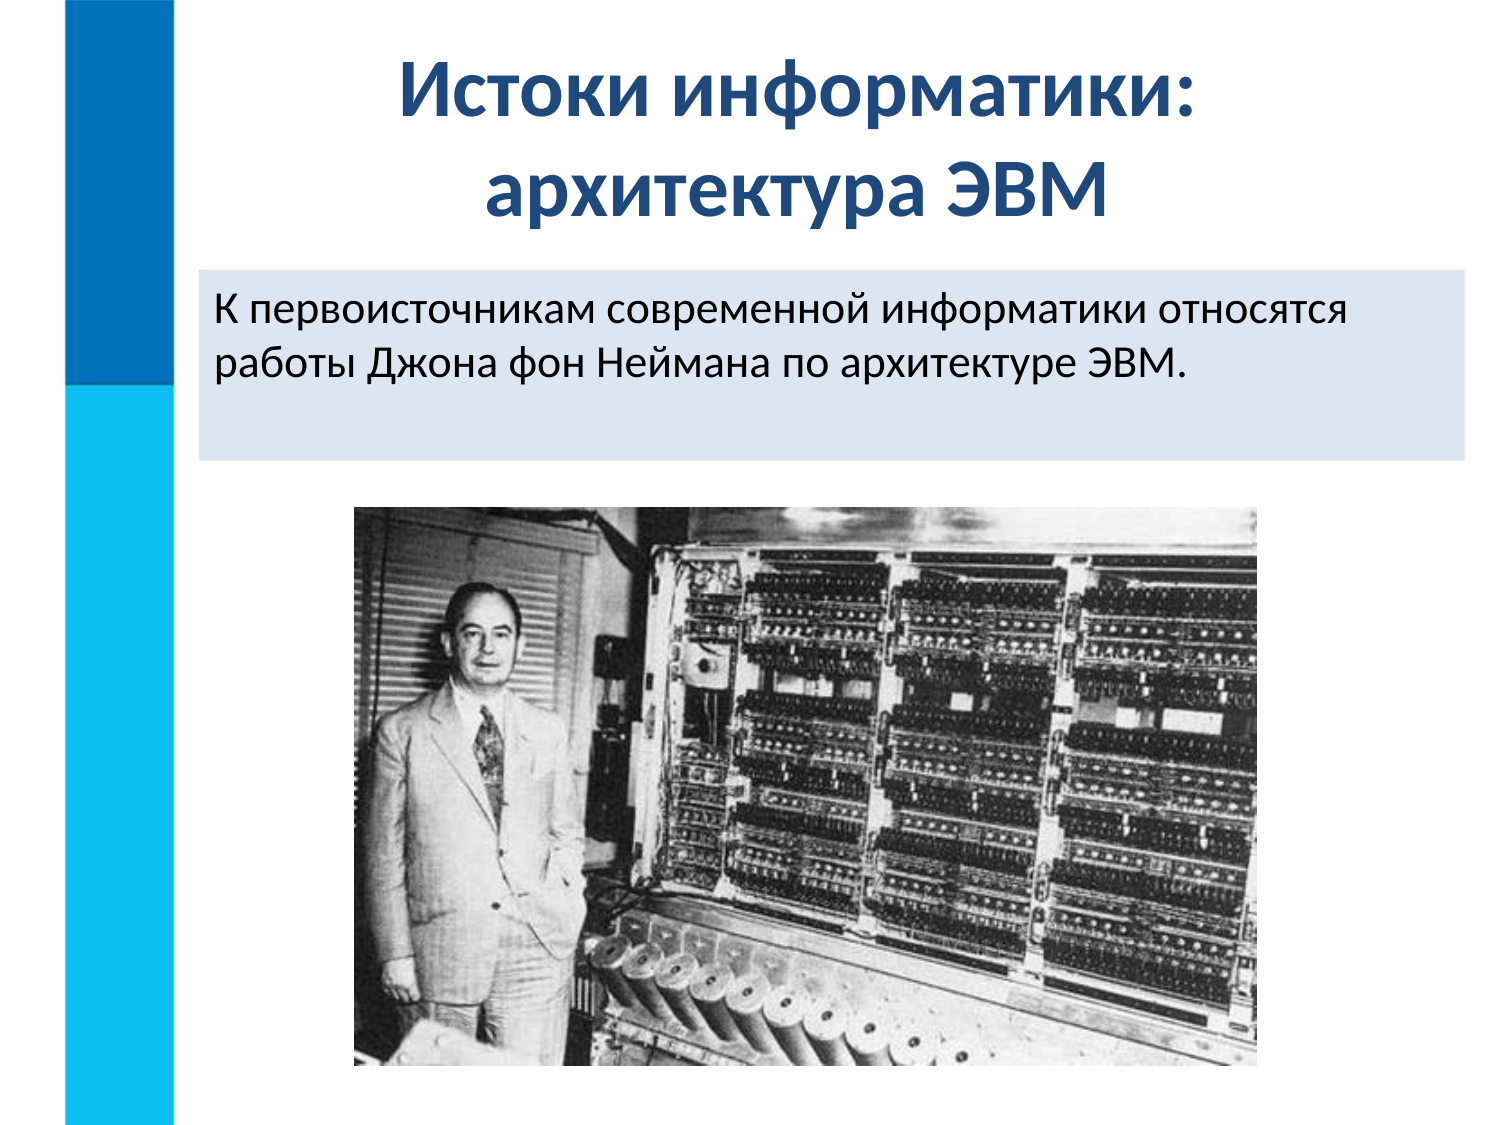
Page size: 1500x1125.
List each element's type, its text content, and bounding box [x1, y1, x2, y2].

text_box Истоки информатики: архитектура ЭВМ [171, 31, 1426, 235]
picture [0, 0, 1500, 1125]
text_box К первоисточникам современной информатики относятся работы Джона фон Неймана по архитектуре ЭВМ. [198, 269, 1465, 461]
